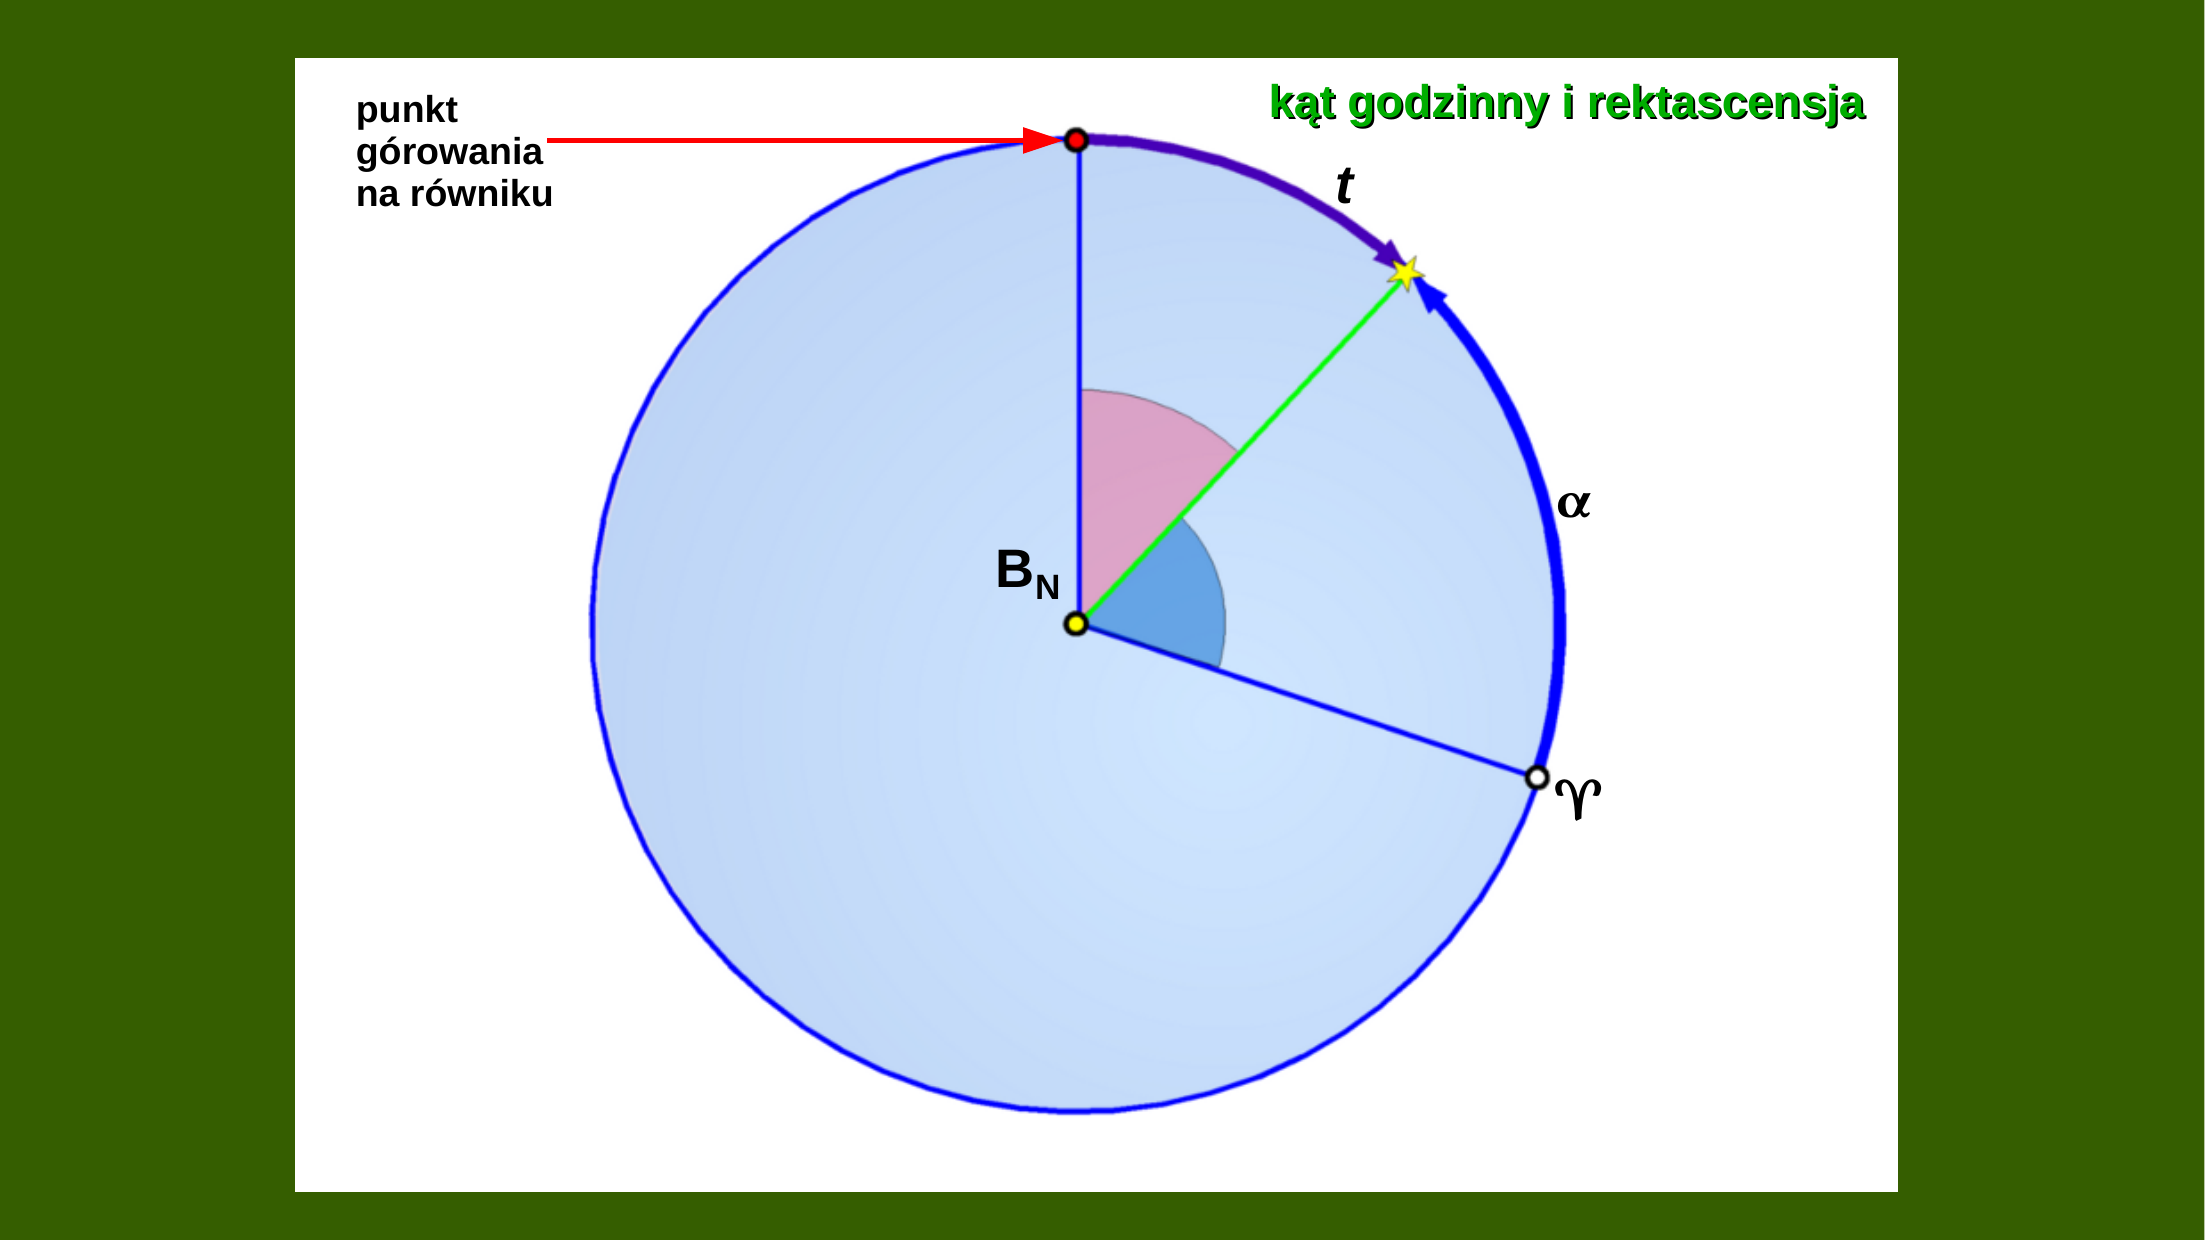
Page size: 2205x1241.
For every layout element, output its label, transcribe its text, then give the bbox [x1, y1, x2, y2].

picture [295, 58, 1898, 1192]
text_box α [1541, 461, 1607, 539]
text_box BN [981, 531, 1076, 615]
text_box punkt górowania na równiku [341, 81, 571, 222]
text_box kąt godzinny i rektascensja [1253, 68, 1880, 135]
text_box t [1320, 146, 1369, 223]
text_box ♈ [1540, 757, 1619, 835]
